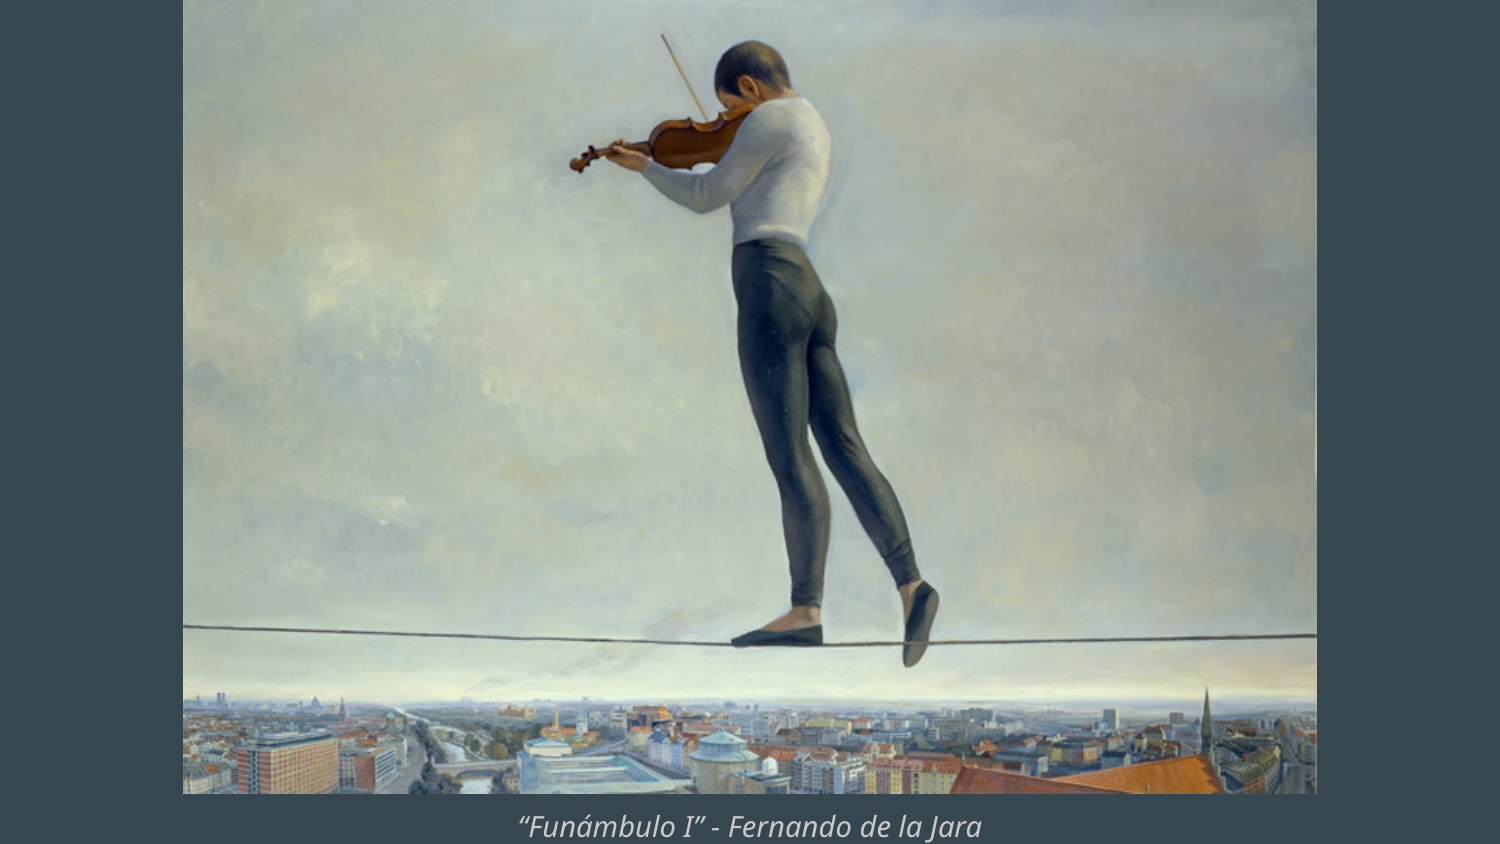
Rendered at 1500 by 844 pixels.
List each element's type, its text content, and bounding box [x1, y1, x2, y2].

text_box “Funámbulo I” - Fernando de la Jara [183, 793, 1317, 844]
picture [183, 0, 1317, 793]
